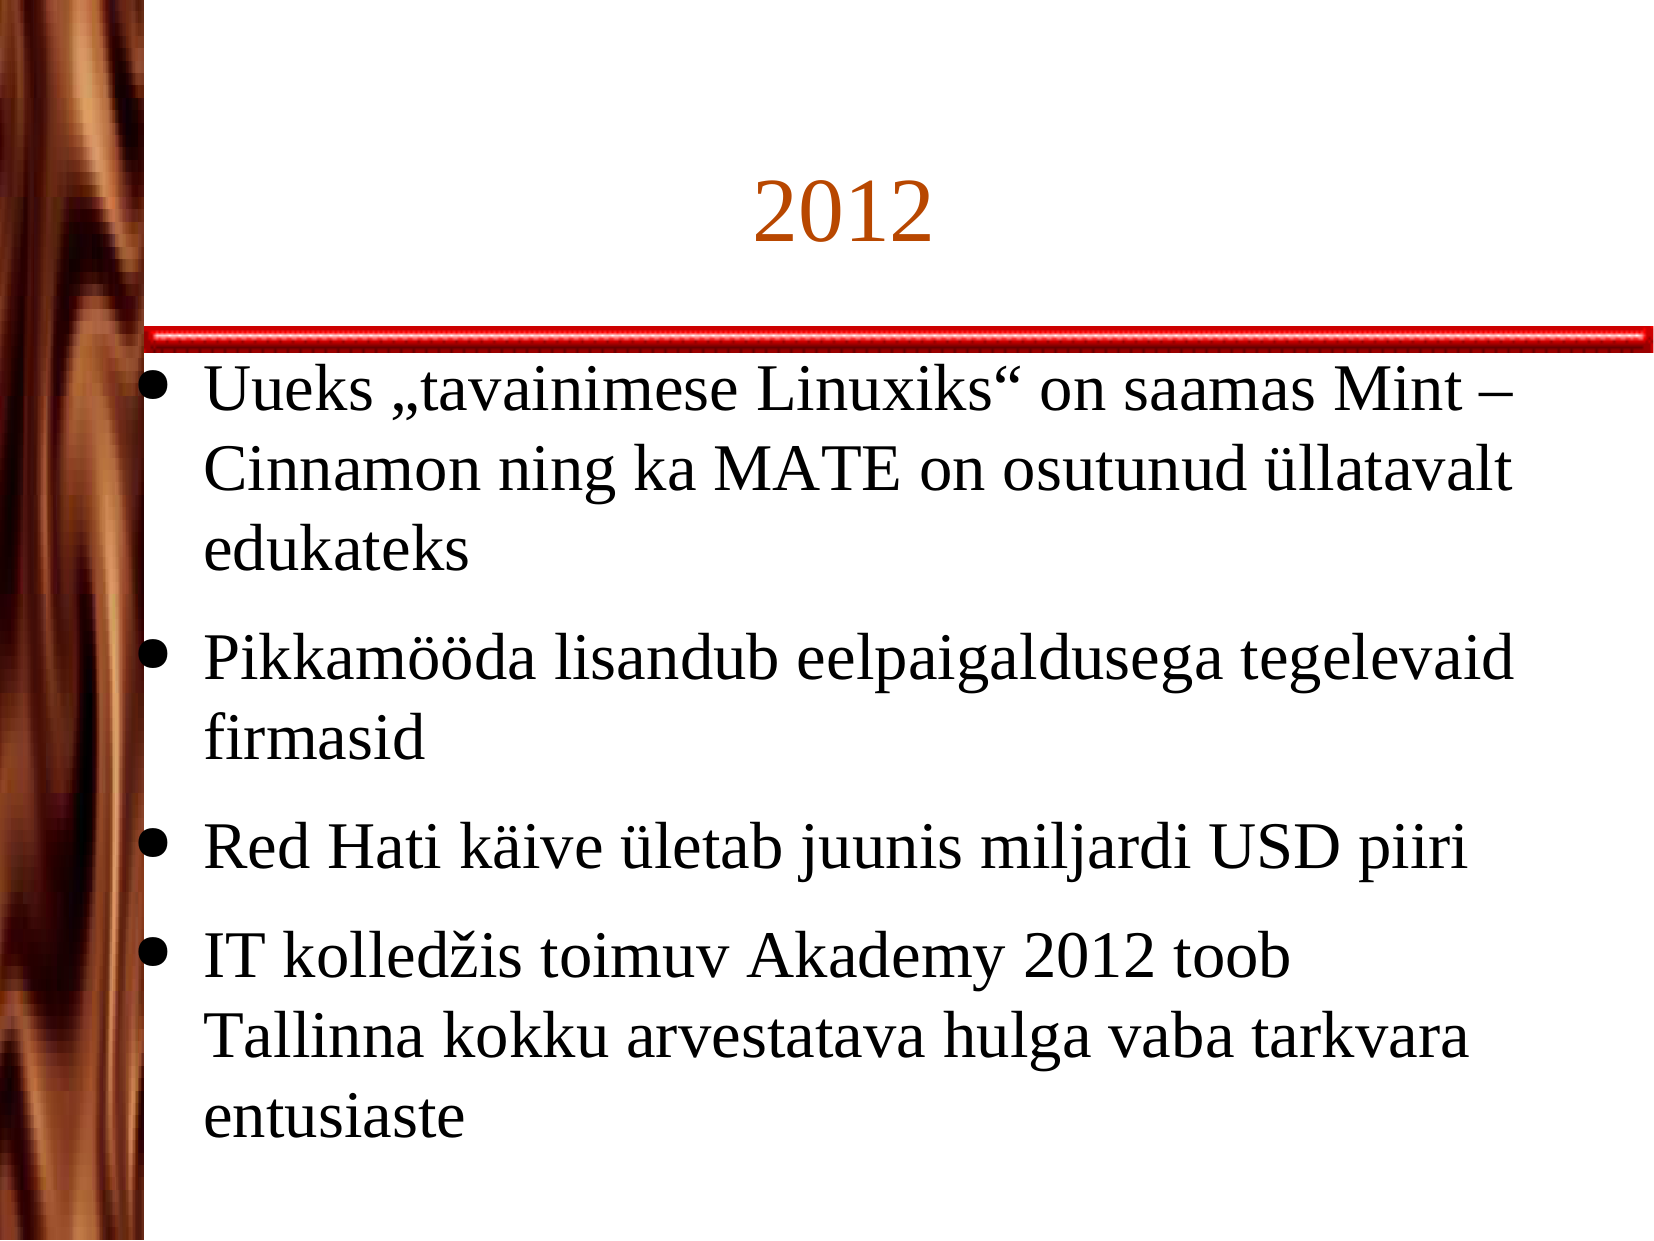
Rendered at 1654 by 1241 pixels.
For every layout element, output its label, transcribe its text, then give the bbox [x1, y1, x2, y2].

title 2012 [121, 100, 1533, 312]
picture [0, 0, 1654, 1240]
list Uueks „tavainimese Linuxiks“ on saamas Mint – Cinnamon ning ka MATE on osutunud üllatavalt edukateks Pikkamööda lisandub eelpaigaldusega tegelevaid firmasid Red Hati käive ületab juunis miljardi USD piiri IT kolledžis toimuv Akademy 2012 toob Tallinna kokku arvestatava hulga vaba tarkvara entusiaste [121, 344, 1533, 1066]
